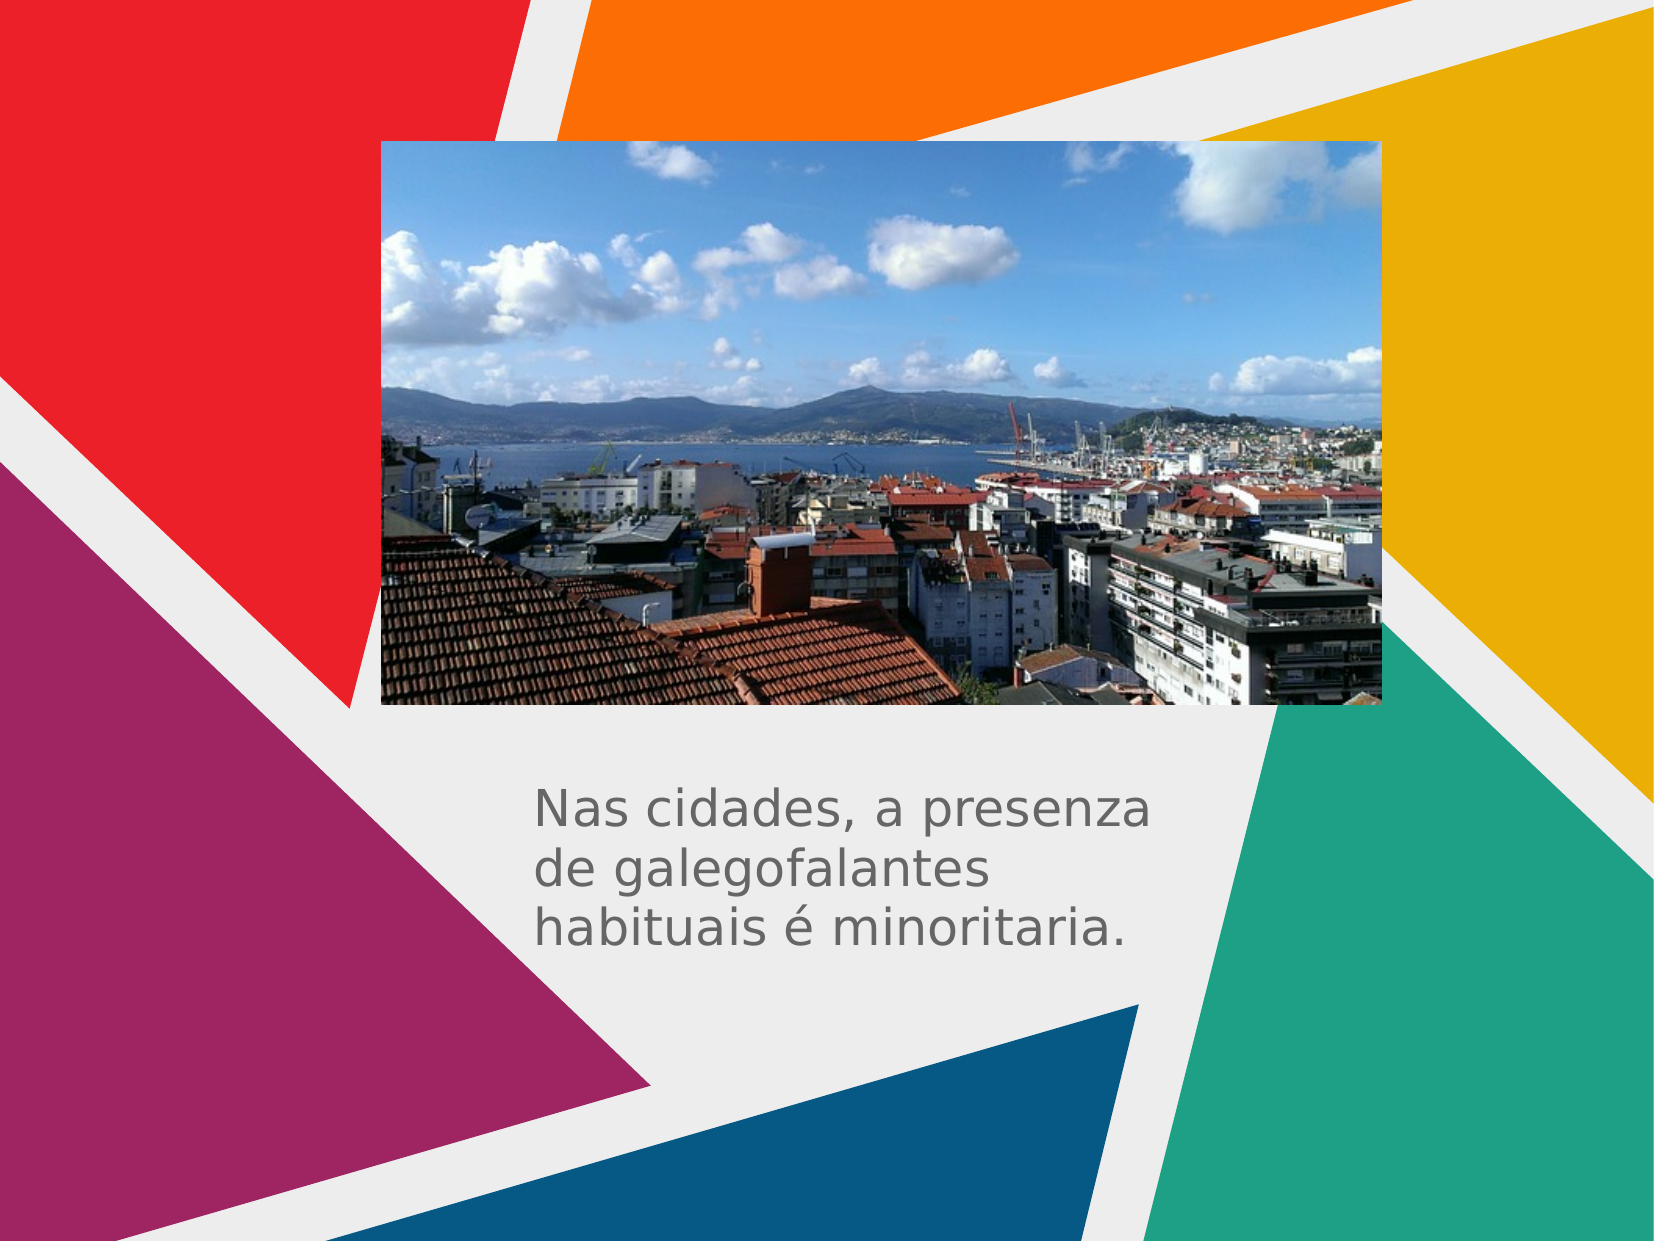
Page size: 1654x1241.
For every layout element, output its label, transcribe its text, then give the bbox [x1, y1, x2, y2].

picture [381, 141, 1382, 705]
list Nas cidades, a presenza de galegofalantes habituais é minoritaria. [467, 779, 1191, 1005]
